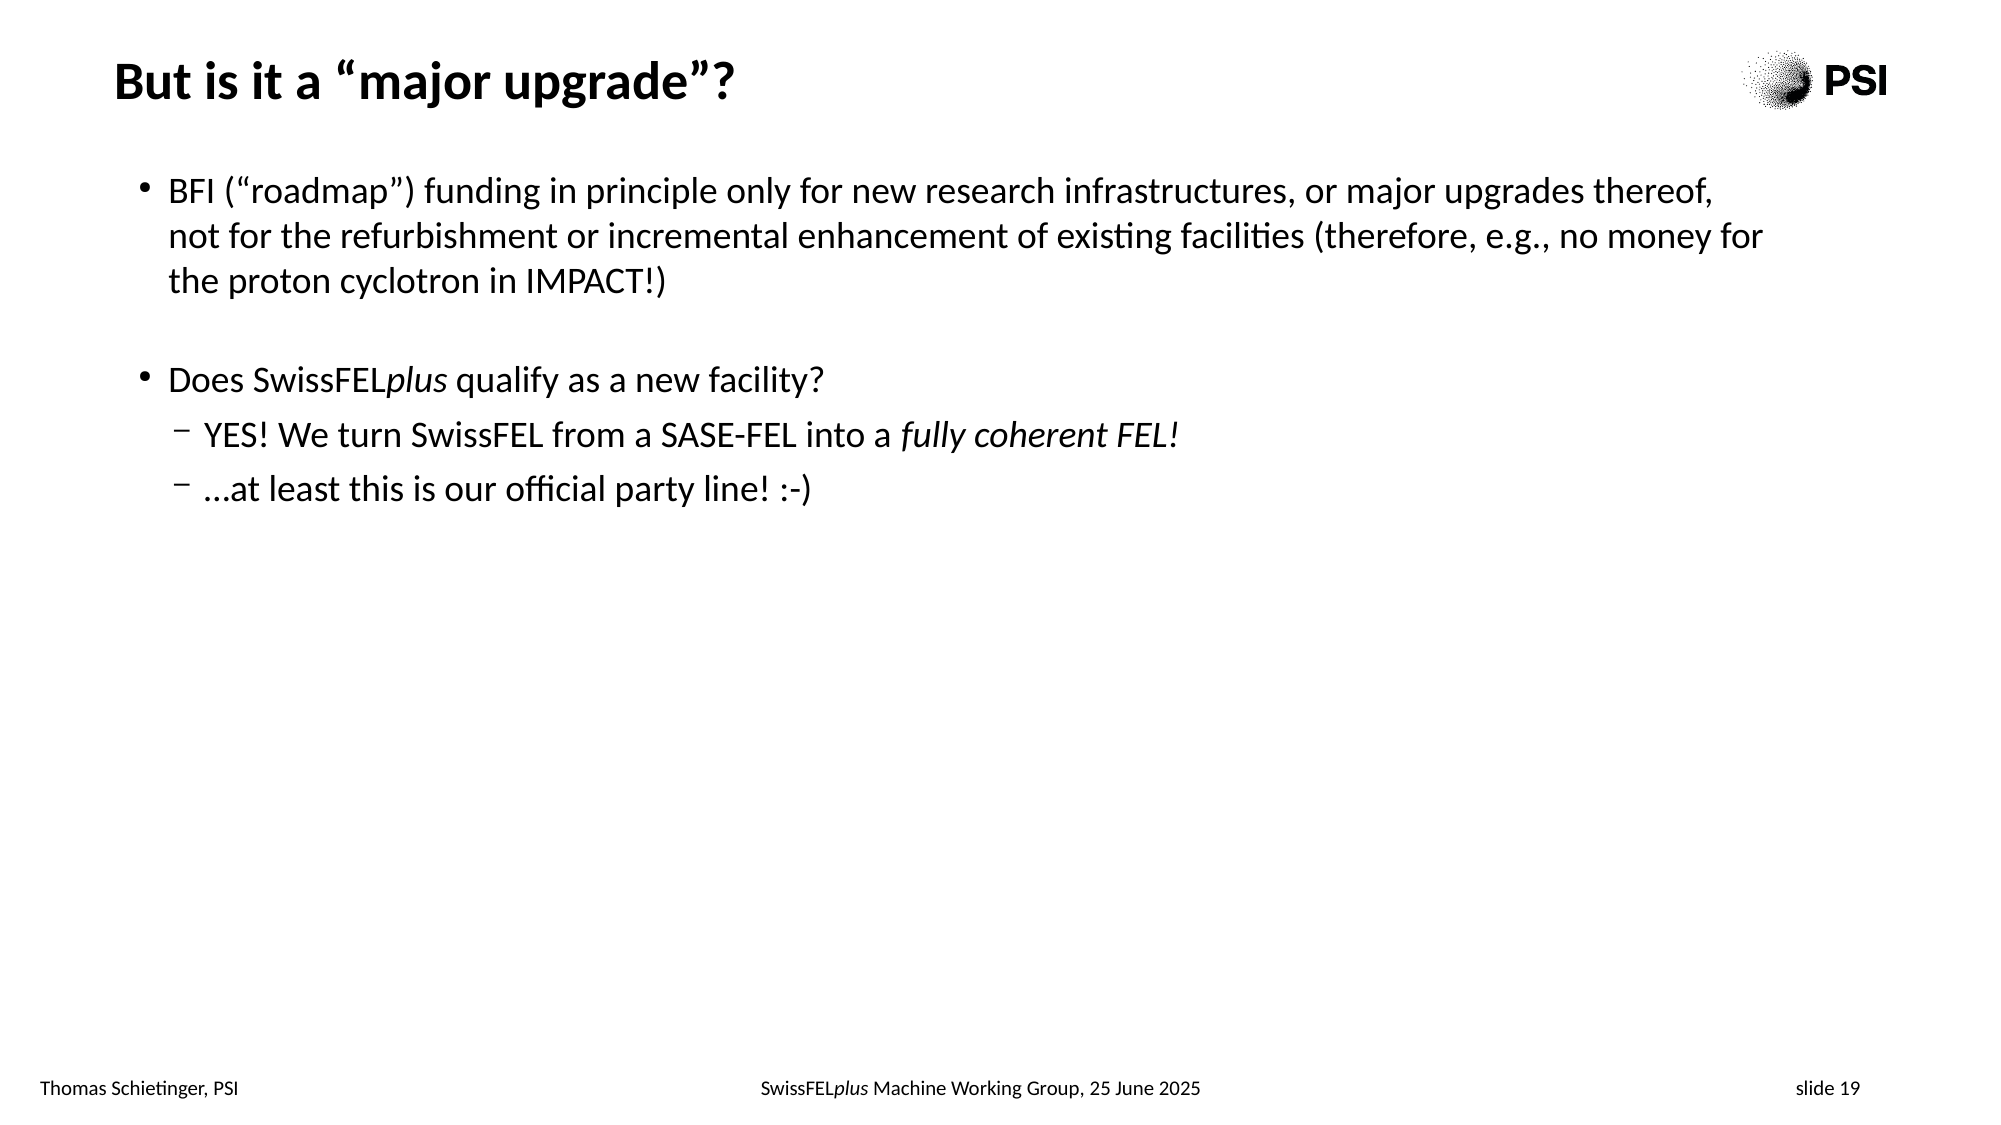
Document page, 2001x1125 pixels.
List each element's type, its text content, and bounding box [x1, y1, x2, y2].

title But is it a “major upgrade”? [114, 45, 1585, 118]
text_box BFI (“roadmap”) funding in principle only for new research infrastructures, or major upgrades thereof, not for the refurbishment or incremental enhancement of existing facilities (therefore, e.g., no money for the proton cyclotron in IMPACT!) Does SwissFELplus qualify as a new facility? YES! We turn SwissFEL from a SASE-FEL into a fully coherent FEL! …at least this is our official party line! :-) [120, 166, 1774, 1046]
